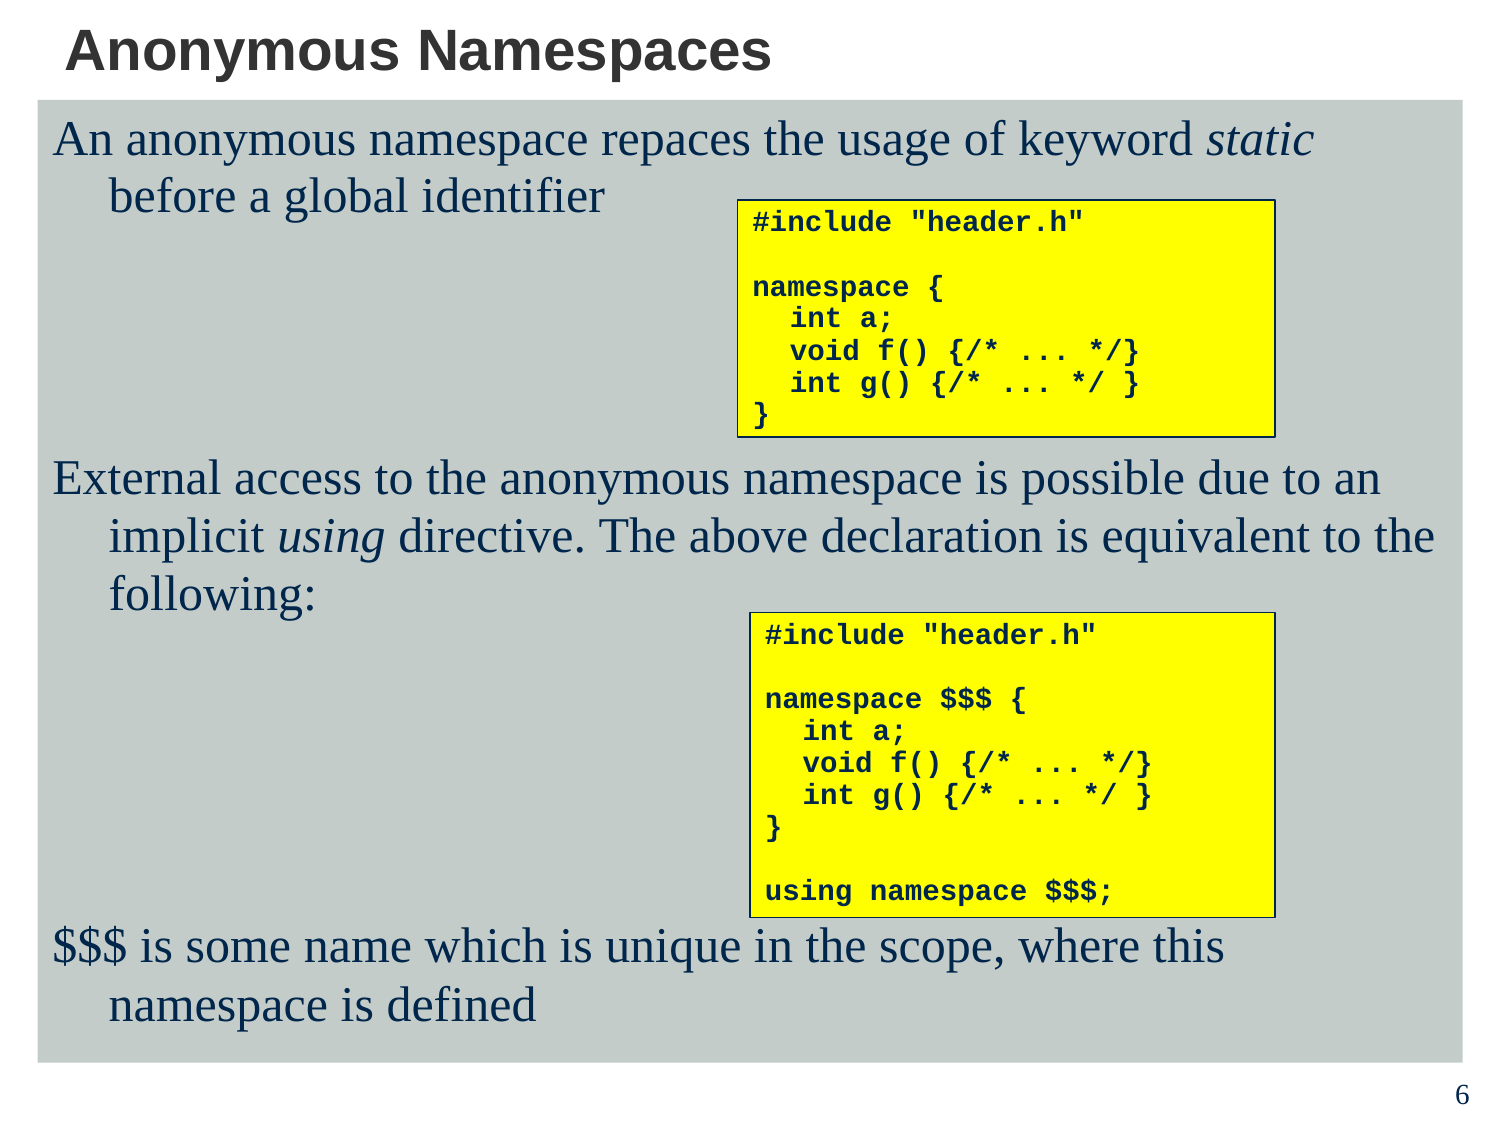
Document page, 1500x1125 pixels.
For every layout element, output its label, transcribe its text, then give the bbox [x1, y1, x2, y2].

title Anonymous Namespaces [50, 0, 1450, 91]
text_box #include "header.h" namespace $$$ { int a; void f() {/* ... */} int g() {/* ... */ } } using namespace $$$; [750, 612, 1276, 1013]
text_box #include "header.h" namespace { int a; void f() {/* ... */} int g() {/* ... */ } } [737, 200, 1276, 499]
list An anonymous namespace repaces the usage of keyword static before a global identifier External access to the anonymous namespace is possible due to an implicit using directive. The above declaration is equivalent to the following: $$$ is some name which is unique in the scope, where this namespace is defined [37, 99, 1463, 1063]
